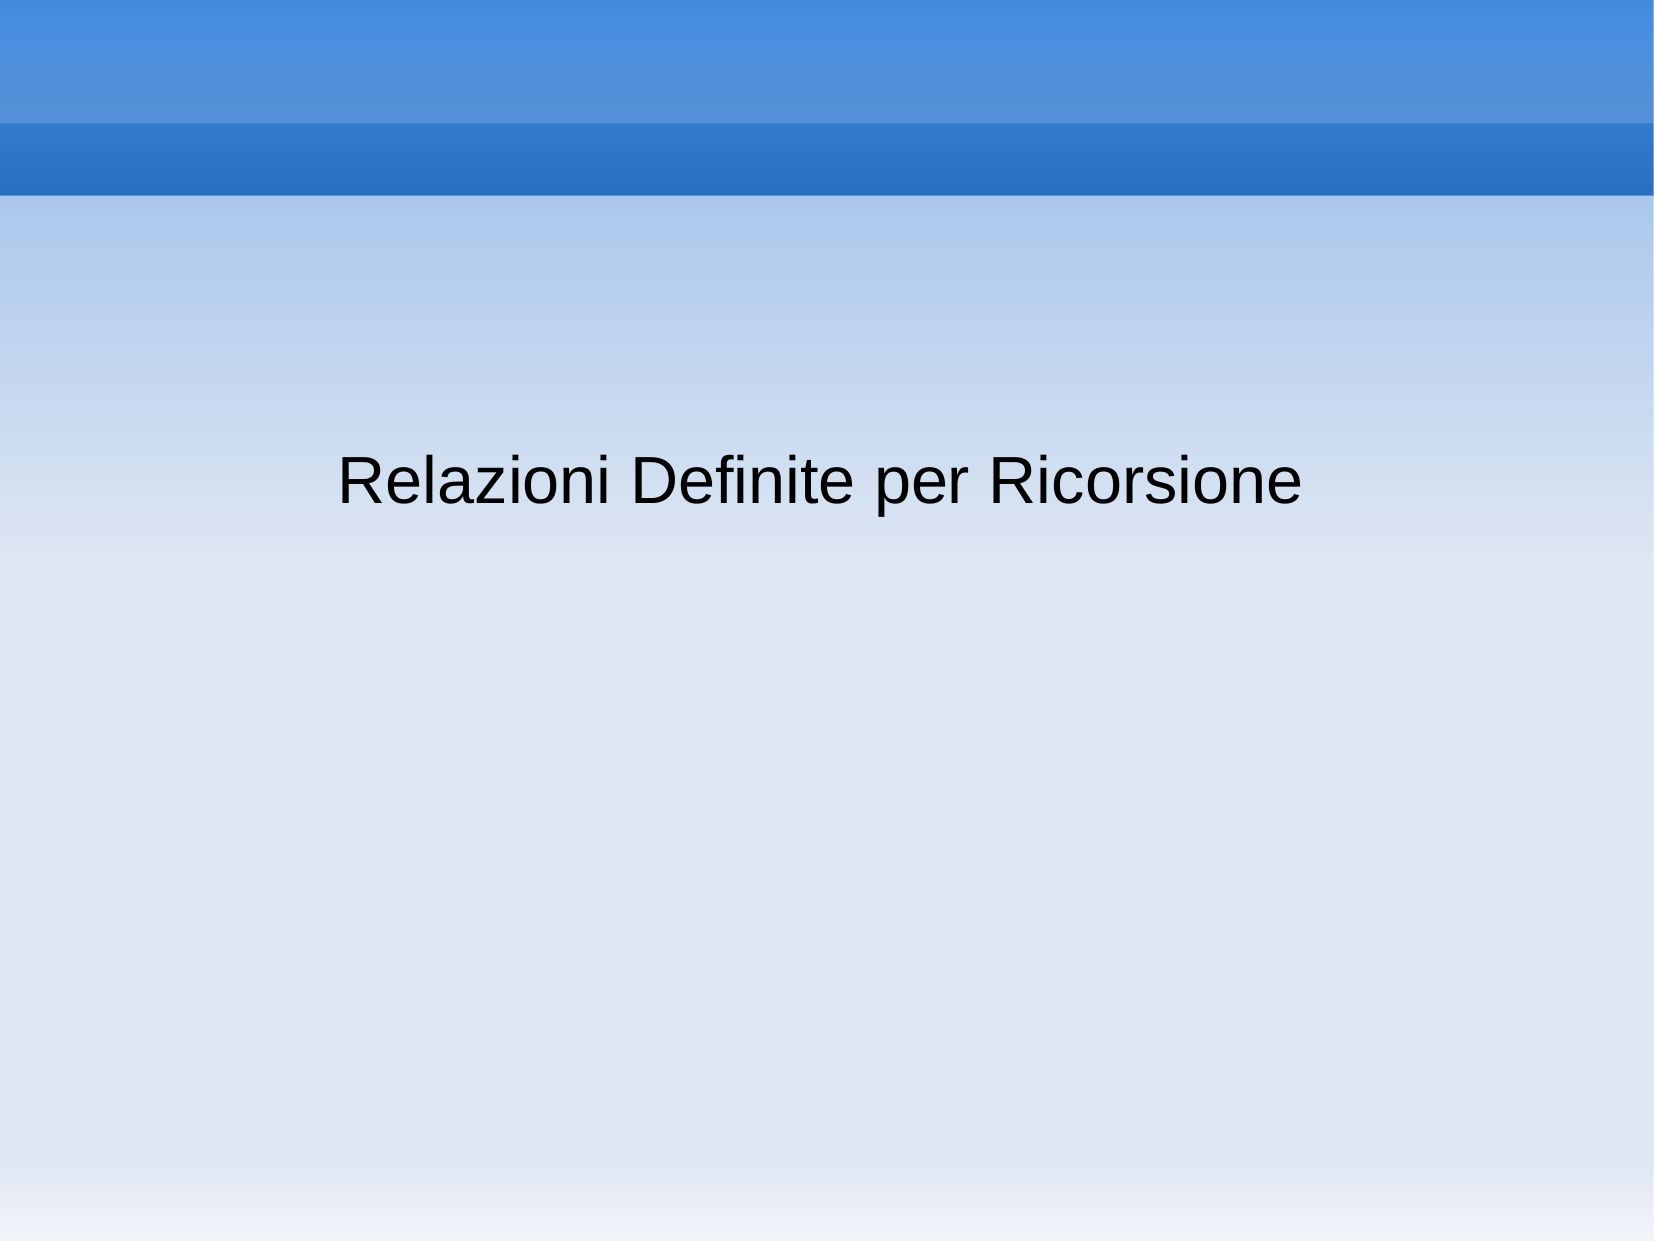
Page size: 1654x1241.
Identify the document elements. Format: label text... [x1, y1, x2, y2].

picture [0, 0, 1654, 1241]
subtitle Relazioni Definite per Ricorsione [76, 0, 1565, 960]
